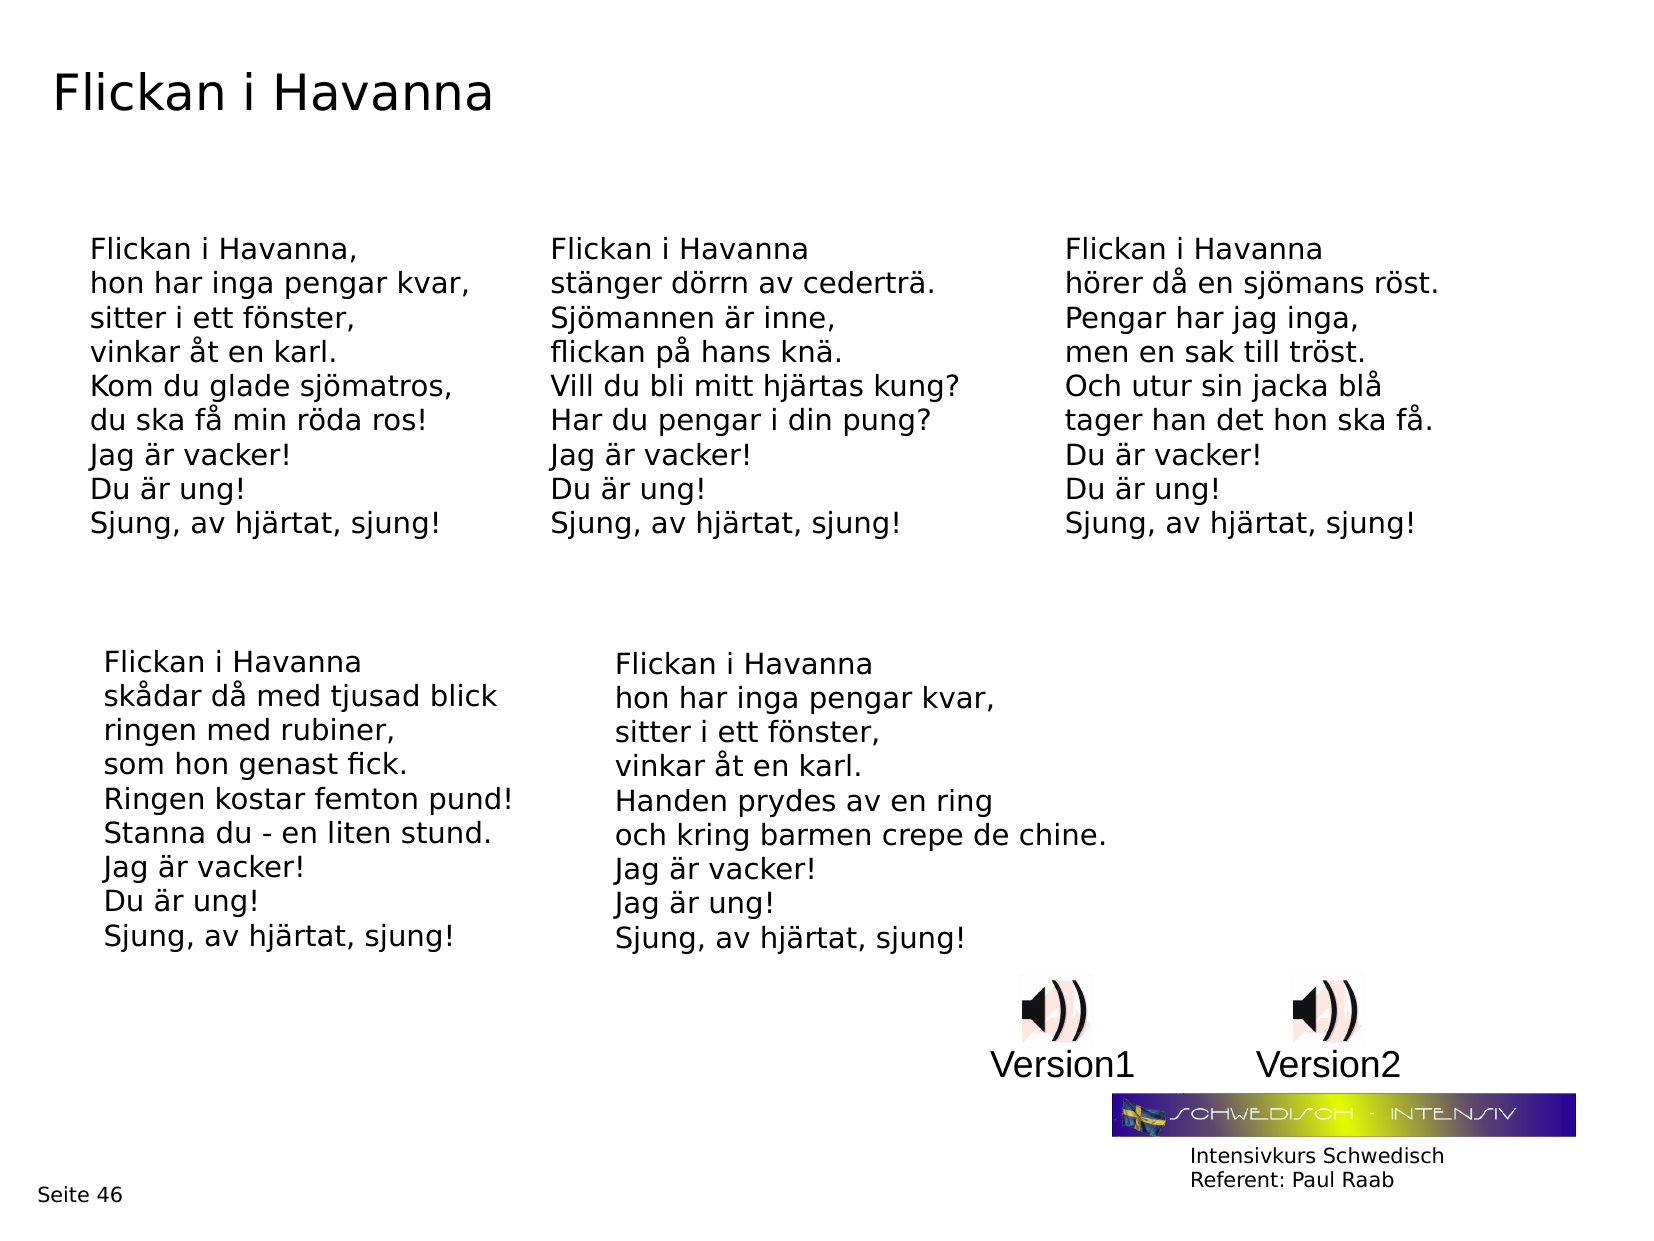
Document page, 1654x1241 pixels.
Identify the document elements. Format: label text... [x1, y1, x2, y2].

text_box Flickan i Havanna hörer då en sjömans röst. Pengar har jag inga, men en sak till tröst. Och utur sin jacka blå tager han det hon ska få. Du är vacker! Du är ung! Sjung, av hjärtat, sjung! [1050, 225, 1501, 549]
text_box Flickan i Havanna stänger dörrn av cederträ. Sjömannen är inne, flickan på hans knä. Vill du bli mitt hjärtas kung? Har du pengar i din pung? Jag är vacker! Du är ung! Sjung, av hjärtat, sjung! [535, 225, 986, 549]
picture [1018, 973, 1094, 1036]
text_box Flickan i Havanna [37, 56, 634, 130]
text_box Version1 [975, 1036, 1163, 1093]
text_box Version2 [1241, 1036, 1429, 1093]
picture [1112, 1093, 1576, 1137]
text_box Flickan i Havanna hon har inga pengar kvar, sitter i ett fönster, vinkar åt en karl. Handen prydes av en ring och kring barmen crepe de chine. Jag är vacker! Jag är ung! Sjung, av hjärtat, sjung! [600, 639, 1126, 963]
text_box Flickan i Havanna skådar då med tjusad blick ringen med rubiner, som hon genast fick. Ringen kostar femton pund! Stanna du - en liten stund. Jag är vacker! Du är ung! Sjung, av hjärtat, sjung! [88, 637, 577, 961]
picture [1289, 973, 1365, 1036]
text_box Flickan i Havanna, hon har inga pengar kvar, sitter i ett fönster, vinkar åt en karl. Kom du glade sjömatros, du ska få min röda ros! Jag är vacker! Du är ung! Sjung, av hjärtat, sjung! [75, 225, 526, 549]
